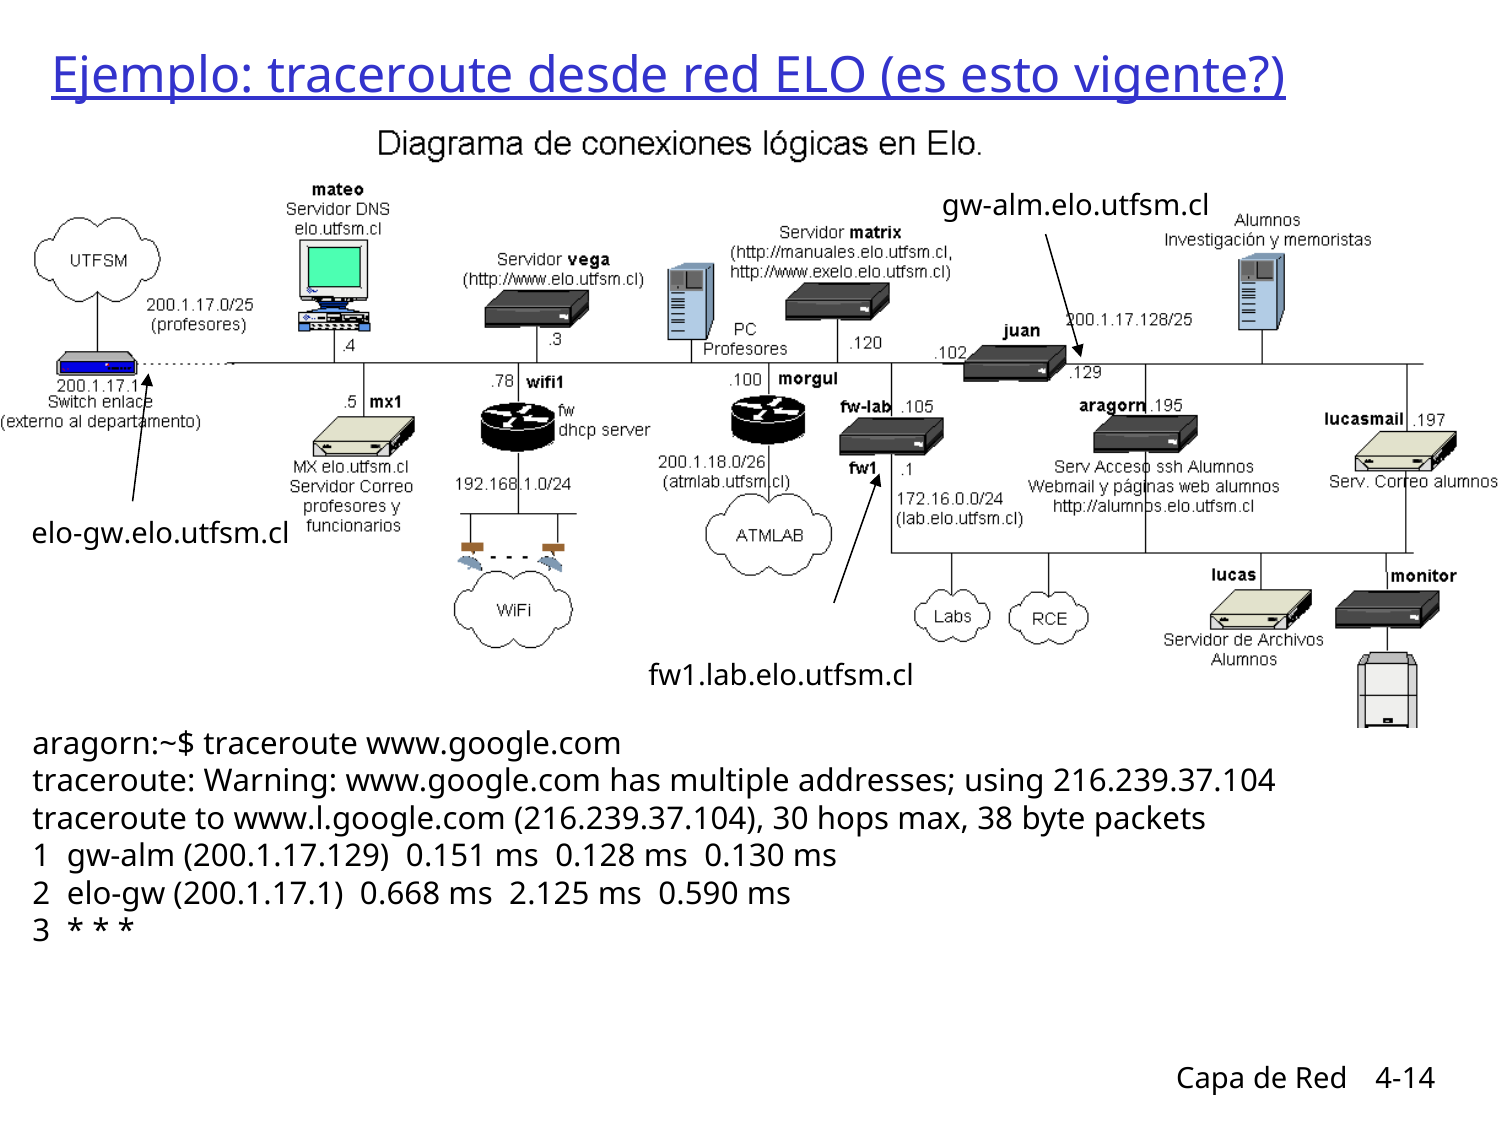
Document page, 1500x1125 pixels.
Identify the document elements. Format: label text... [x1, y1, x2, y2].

picture [0, 123, 1500, 728]
text_box elo-gw.elo.utfsm.cl [16, 506, 305, 557]
title Ejemplo: traceroute desde red ELO (es esto vigente?) [36, 0, 1388, 168]
text_box gw-alm.elo.utfsm.cl [927, 178, 1225, 229]
text_box aragorn:~$ traceroute www.google.com traceroute: Warning: www.google.com has multiple addresses; using 216.239.37.104 traceroute to www.l.google.com (216.239.37.104), 30 hops max, 38 byte packets 1 gw-alm (200.1.17.129) 0.151 ms 0.128 ms 0.130 ms 2 elo-gw (200.1.17.1) 0.668 ms 2.125 ms 0.590 ms 3 * * * [17, 715, 1463, 956]
text_box fw1.lab.elo.utfsm.cl [633, 648, 930, 700]
